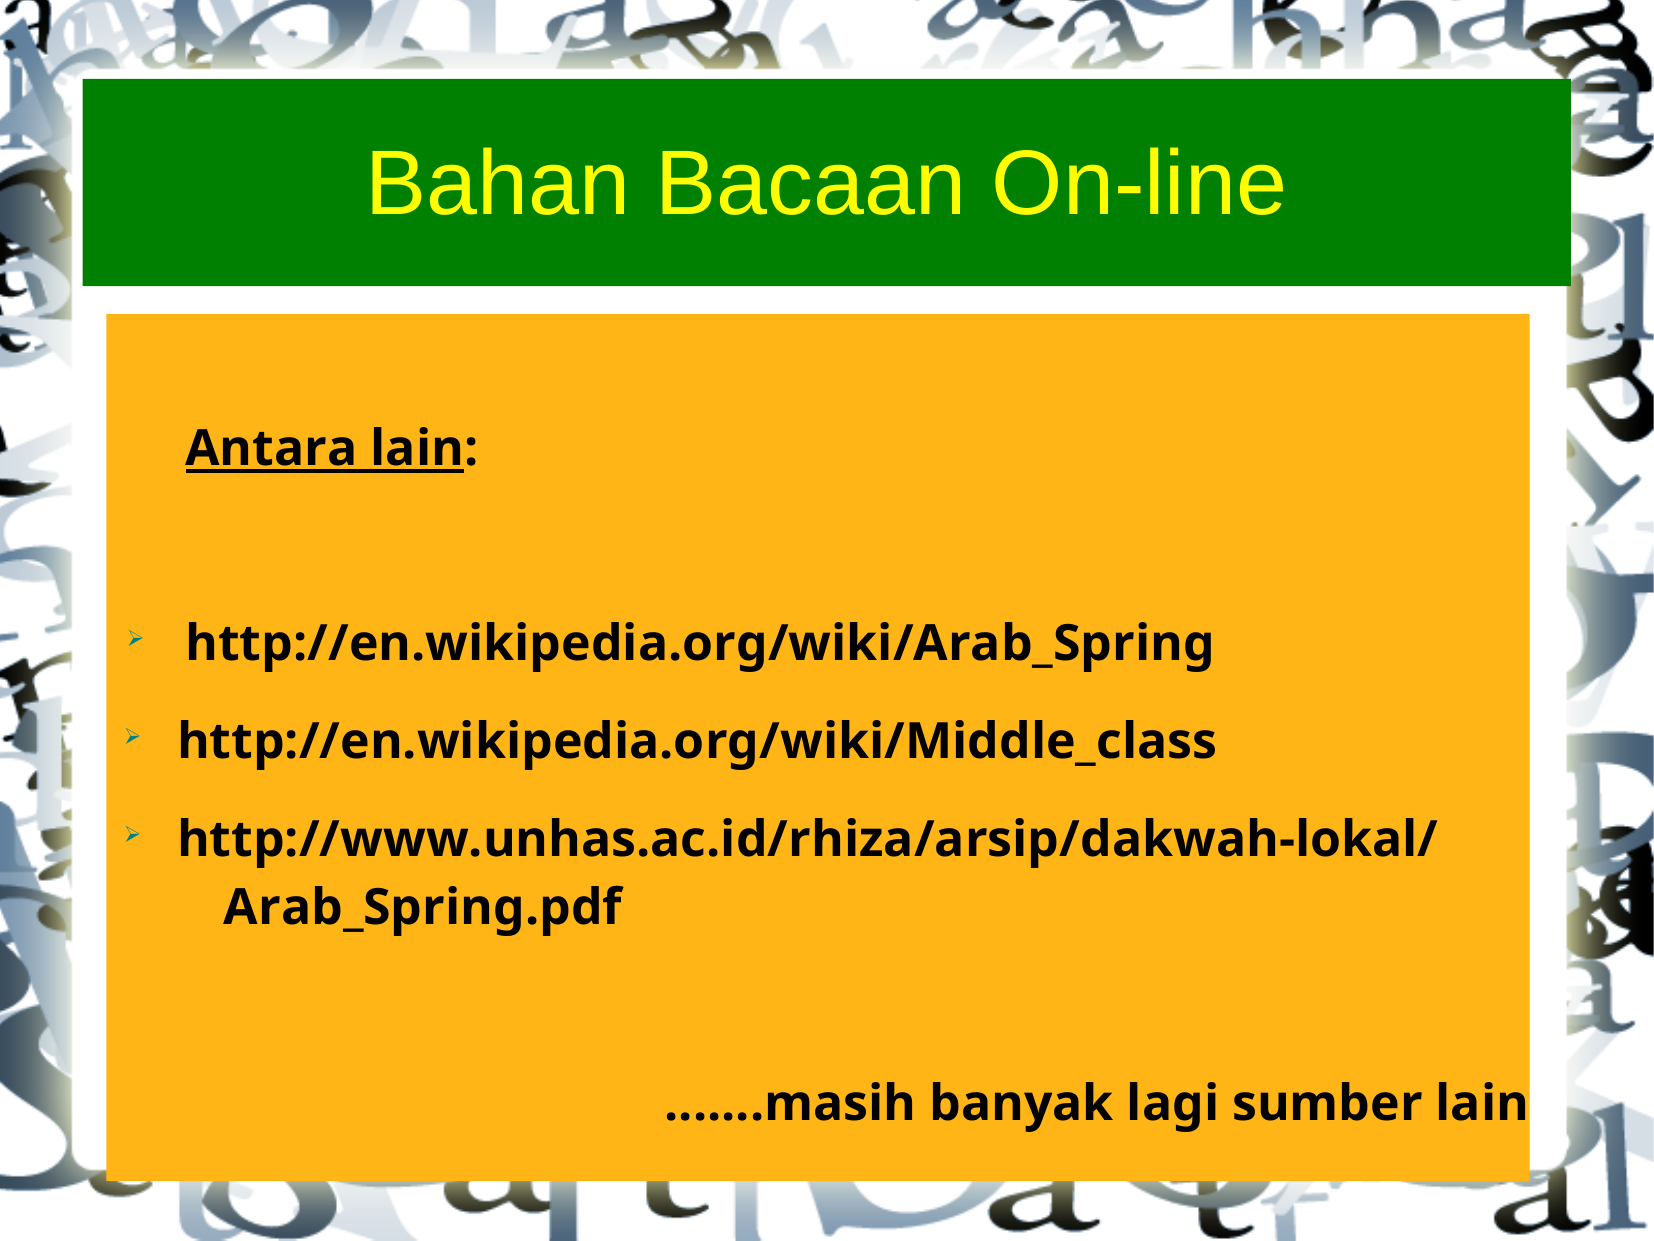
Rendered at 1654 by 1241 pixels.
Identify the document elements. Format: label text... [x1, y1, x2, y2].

picture [0, 0, 1654, 1241]
title Bahan Bacaan On-line [82, 78, 1571, 287]
list Antara lain: http://en.wikipedia.org/wiki/Arab_Spring http://en.wikipedia.org/wiki/Middle_class http://www.unhas.ac.id/rhiza/arsip/dakwah-lokal/Arab_Spring.pdf .......masih banyak lagi sumber lain [106, 313, 1530, 1182]
